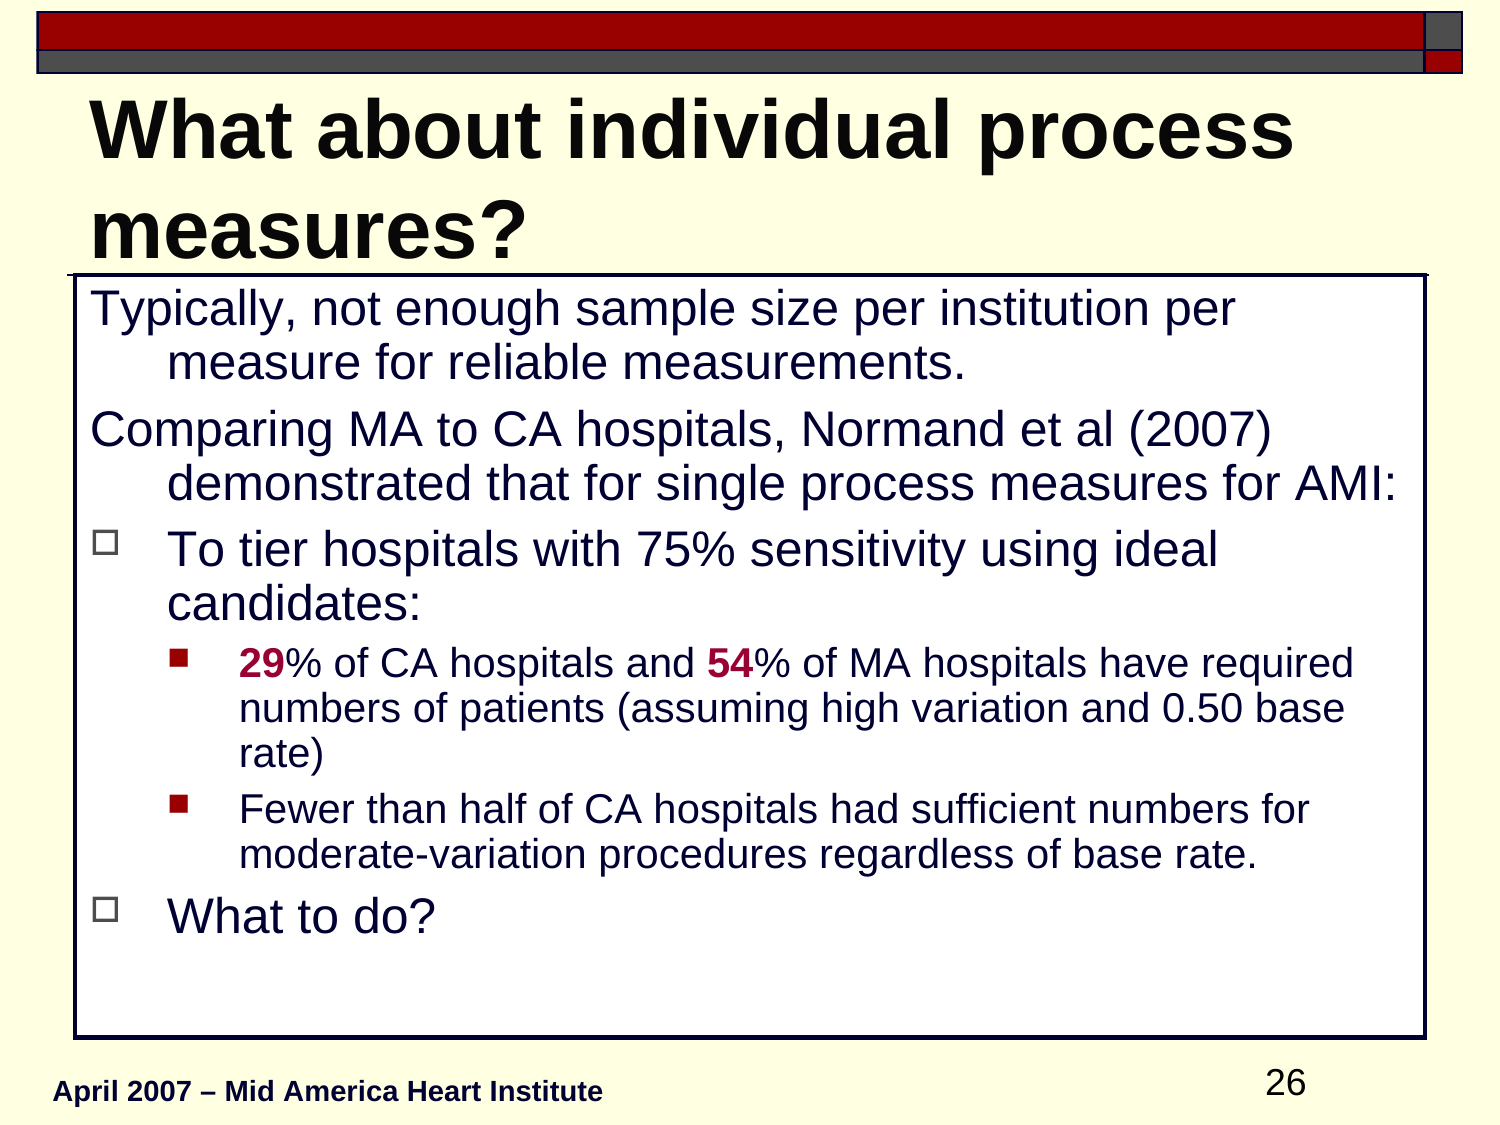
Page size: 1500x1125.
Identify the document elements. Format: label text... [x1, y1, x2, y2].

title What about individual process measures? [75, 67, 1426, 273]
list Typically, not enough sample size per institution per measure for reliable measurements. Comparing MA to CA hospitals, Normand et al (2007) demonstrated that for single process measures for AMI: To tier hospitals with 75% sensitivity using ideal candidates: 29% of CA hospitals and 54% of MA hospitals have required numbers of patients (assuming high variation and 0.50 base rate) Fewer than half of CA hospitals had sufficient numbers for moderate-variation procedures regardless of base rate. What to do? [75, 274, 1426, 1038]
